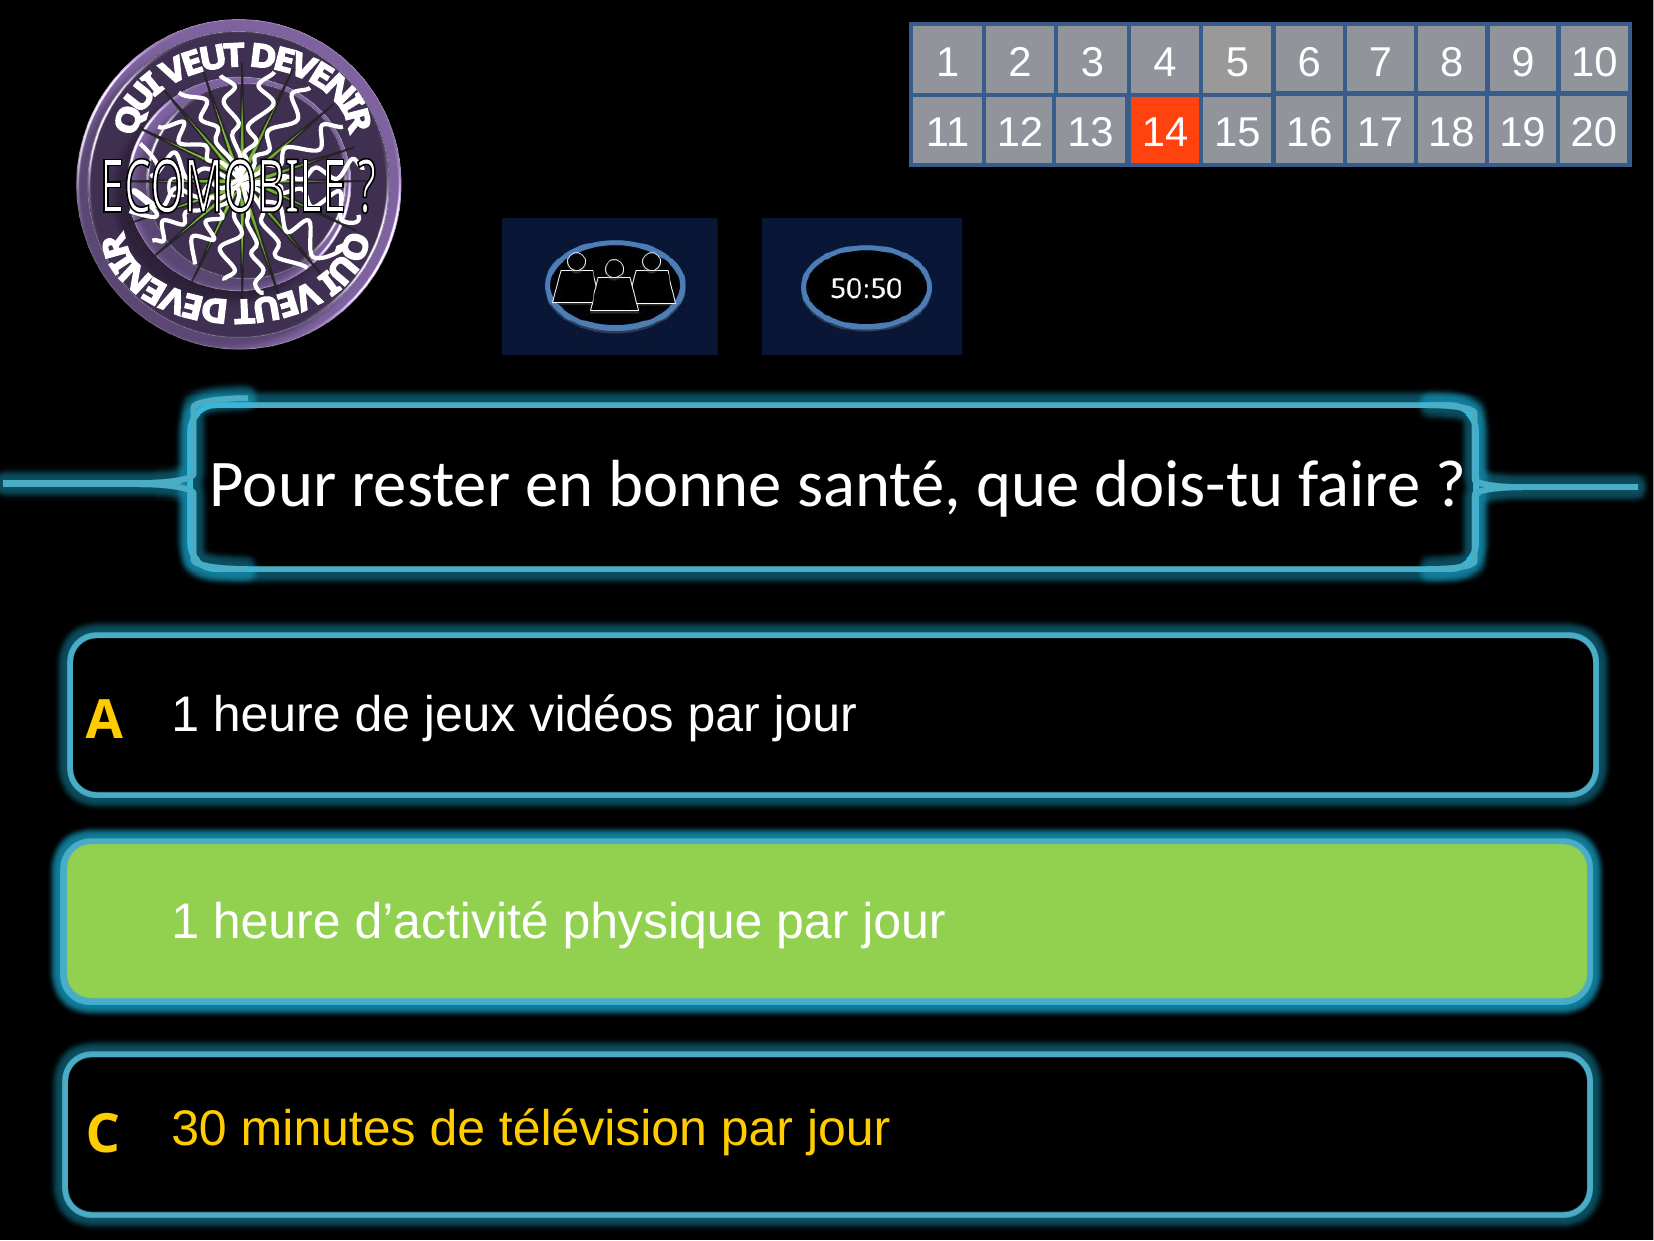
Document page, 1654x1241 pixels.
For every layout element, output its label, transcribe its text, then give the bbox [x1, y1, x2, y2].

text_box 12 [983, 94, 1054, 166]
text_box 15 [1201, 94, 1273, 166]
text_box 13 [1054, 94, 1127, 166]
text_box 2 [983, 24, 1056, 94]
list 1 heure d’activité physique par jour [171, 850, 1548, 993]
text_box 10 [1558, 24, 1630, 93]
text_box 16 [1273, 93, 1345, 166]
text_box 20 [1558, 93, 1630, 166]
list 1 heure de jeux vidéos par jour [171, 643, 1548, 786]
text_box 6 [1273, 24, 1344, 93]
text_box 17 [1345, 93, 1415, 166]
text_box 7 [1344, 24, 1416, 93]
text_box 11 [911, 94, 983, 166]
text_box 4 [1128, 24, 1201, 94]
text_box 19 [1486, 93, 1558, 166]
picture [0, 377, 1654, 591]
text_box 3 [1056, 24, 1128, 95]
text_box 8 [1416, 24, 1487, 93]
text_box 14 [1128, 94, 1201, 166]
text_box 18 [1415, 93, 1486, 166]
picture [50, 615, 1616, 815]
picture [45, 1034, 1610, 1235]
list 30 minutes de télévision par jour [171, 1057, 1548, 1199]
text_box 9 [1487, 24, 1558, 93]
picture [43, 821, 1610, 1022]
text_box 1 [911, 24, 983, 94]
text_box 5 [1201, 24, 1273, 94]
title Pour rester en bonne santé, que dois-tu faire ? [200, 407, 1477, 573]
picture [53, 18, 402, 370]
